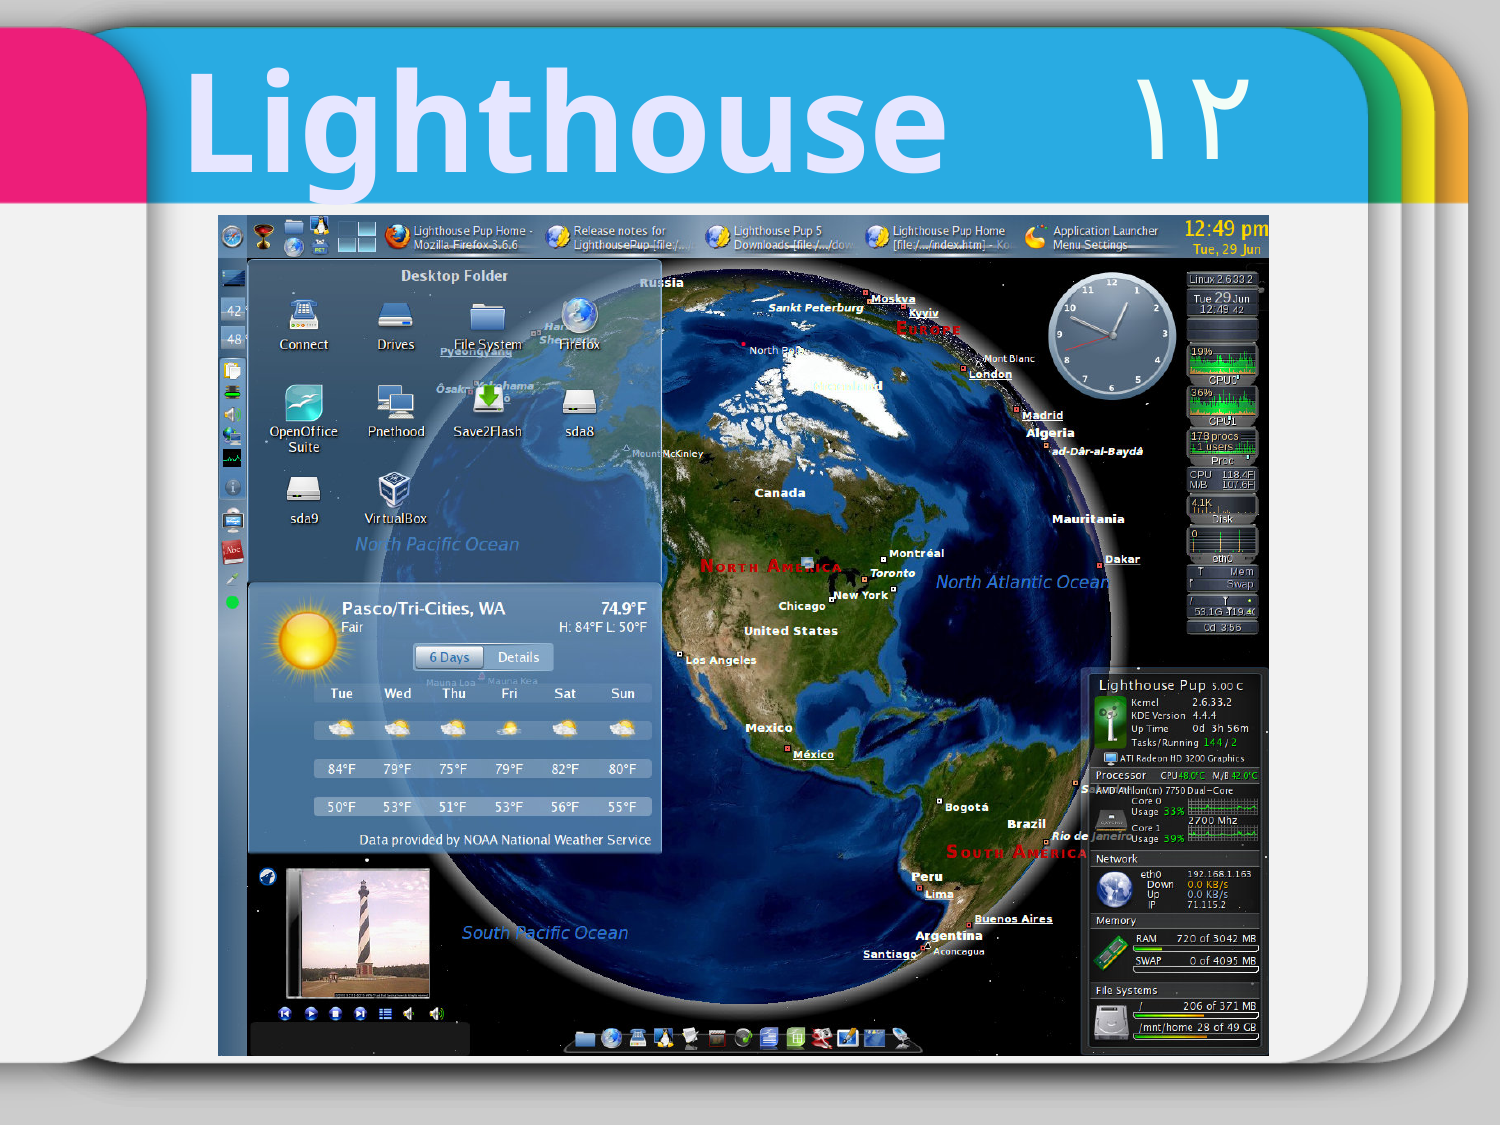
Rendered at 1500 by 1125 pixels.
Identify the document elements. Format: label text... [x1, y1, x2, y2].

text_box ۱۲ [1099, 27, 1276, 193]
text_box Lighthouse [165, 27, 976, 208]
picture [0, 0, 1500, 1125]
